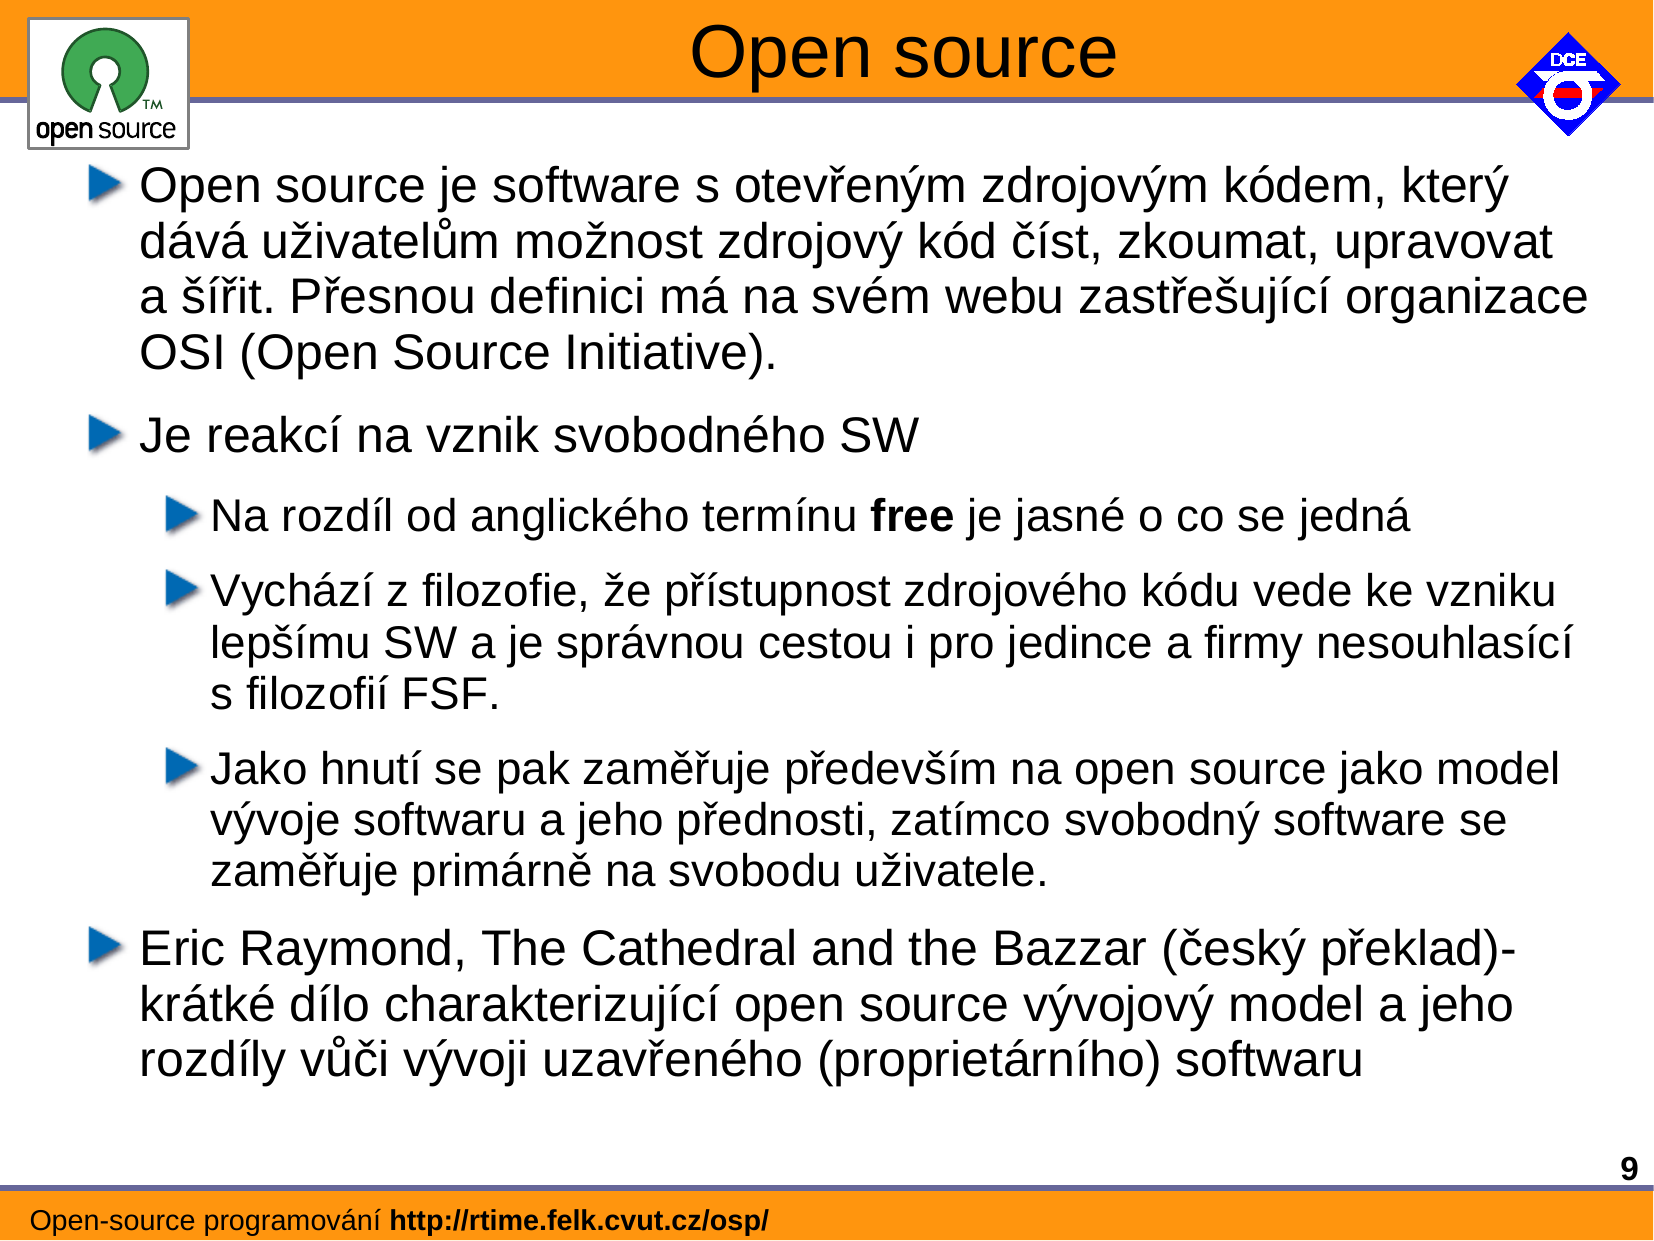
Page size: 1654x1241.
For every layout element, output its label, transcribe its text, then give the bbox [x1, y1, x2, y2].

title Open source [178, 4, 1631, 98]
list Open source je software s otevřeným zdrojovým kódem, který dává uživatelům možnost zdrojový kód číst, zkoumat, upravovat a šířit. Přesnou definici má na svém webu zastřešující organizace OSI (Open Source Initiative). Je reakcí na vznik svobodného SW Na rozdíl od anglického termínu free je jasné o co se jedná Vychází z filozofie, že přístupnost zdrojového kódu vede ke vzniku lepšímu SW a je správnou cestou i pro jedince a firmy nesouhlasící s filozofií FSF. Jako hnutí se pak zaměřuje především na open source jako model vývoje softwaru a jeho přednosti, zatímco svobodný software se zaměřuje primárně na svobodu uživatele. Eric Raymond, The Cathedral and the Bazzar (český překlad)- krátké dílo charakterizující open source vývojový model a jeho rozdíly vůči vývoji uzavřeného (proprietárního) softwaru [68, 157, 1592, 1179]
